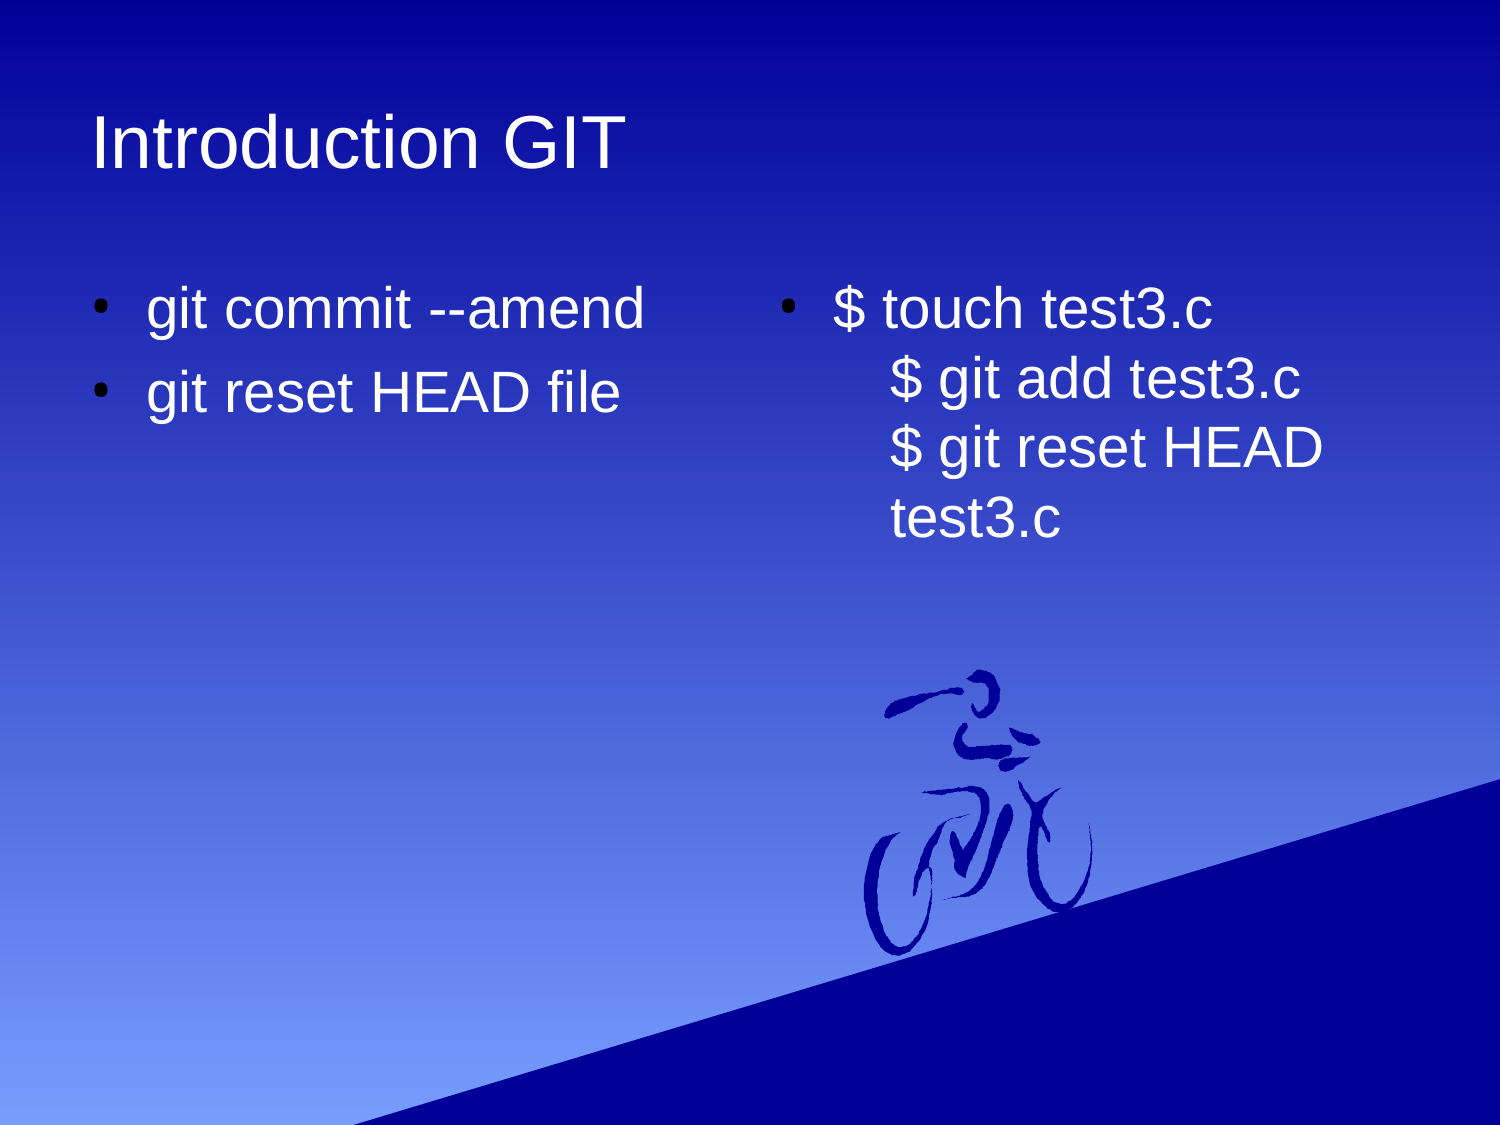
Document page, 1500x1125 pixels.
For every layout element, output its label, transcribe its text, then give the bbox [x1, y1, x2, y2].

title Introduction GIT [75, 45, 1426, 233]
list $ touch test3.c $ git add test3.c $ git reset HEAD test3.c [762, 262, 1426, 1005]
list git commit --amend git reset HEAD file [75, 262, 738, 1005]
